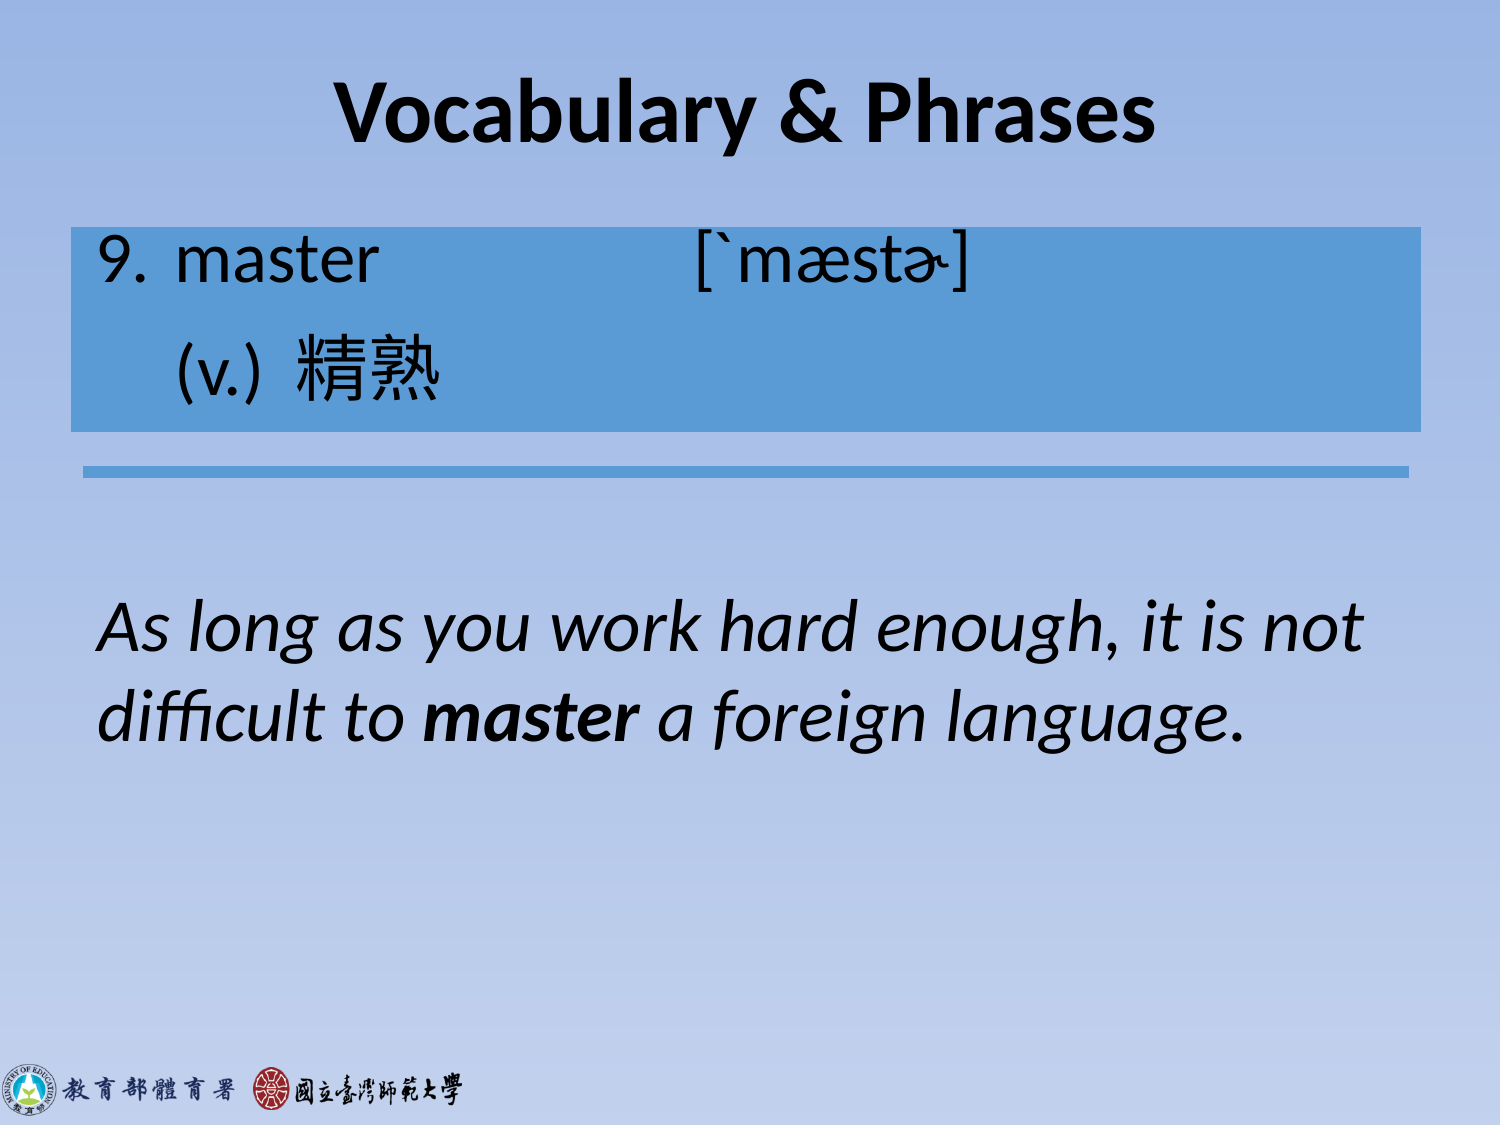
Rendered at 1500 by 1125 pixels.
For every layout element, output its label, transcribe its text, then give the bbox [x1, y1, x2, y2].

text_box As long as you work hard enough, it is not difficult to master a foreign language. [82, 568, 1433, 766]
title Vocabulary & Phrases [70, 11, 1421, 200]
table_cell (v.) 精熟 [175, 311, 1421, 432]
table_header [ˋmæstɚ] [693, 227, 1421, 311]
table_cell [71, 311, 175, 432]
text_box [83, 466, 1409, 478]
table_header master [175, 227, 693, 311]
table_header 9. [71, 227, 175, 311]
